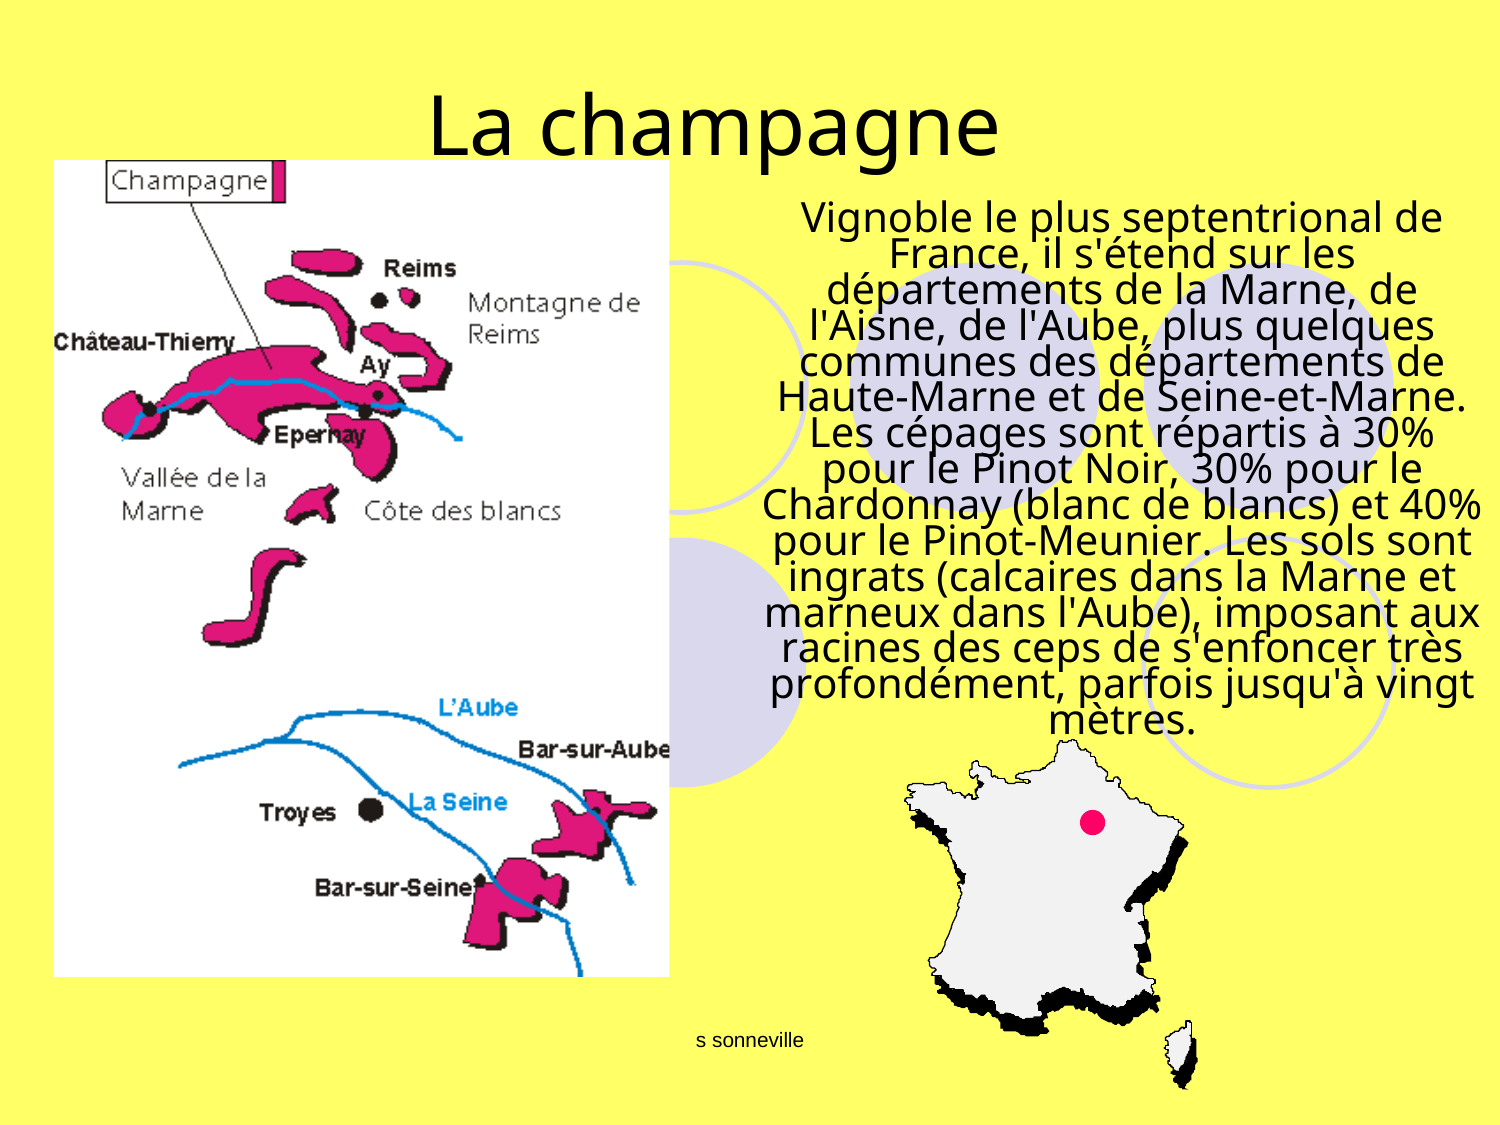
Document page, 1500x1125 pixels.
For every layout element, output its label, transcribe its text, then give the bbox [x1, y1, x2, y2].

title La champagne [76, 66, 1352, 181]
picture [53, 160, 670, 977]
text_box [1080, 810, 1105, 835]
chart [903, 739, 1198, 1091]
subtitle Vignoble le plus septentrional de France, il s'étend sur les départements de la Marne, de l'Aisne, de l'Aube, plus quelques communes des départements de Haute-Marne et de Seine-et-Marne. Les cépages sont répartis à 30% pour le Pinot Noir, 30% pour le Chardonnay (blanc de blancs) et 40% pour le Pinot-Meunier. Les sols sont ingrats (calcaires dans la Marne et marneux dans l'Aube), imposant aux racines des ceps de s'enfoncer très profondément, parfois jusqu'à vingt mètres. [744, 196, 1500, 934]
